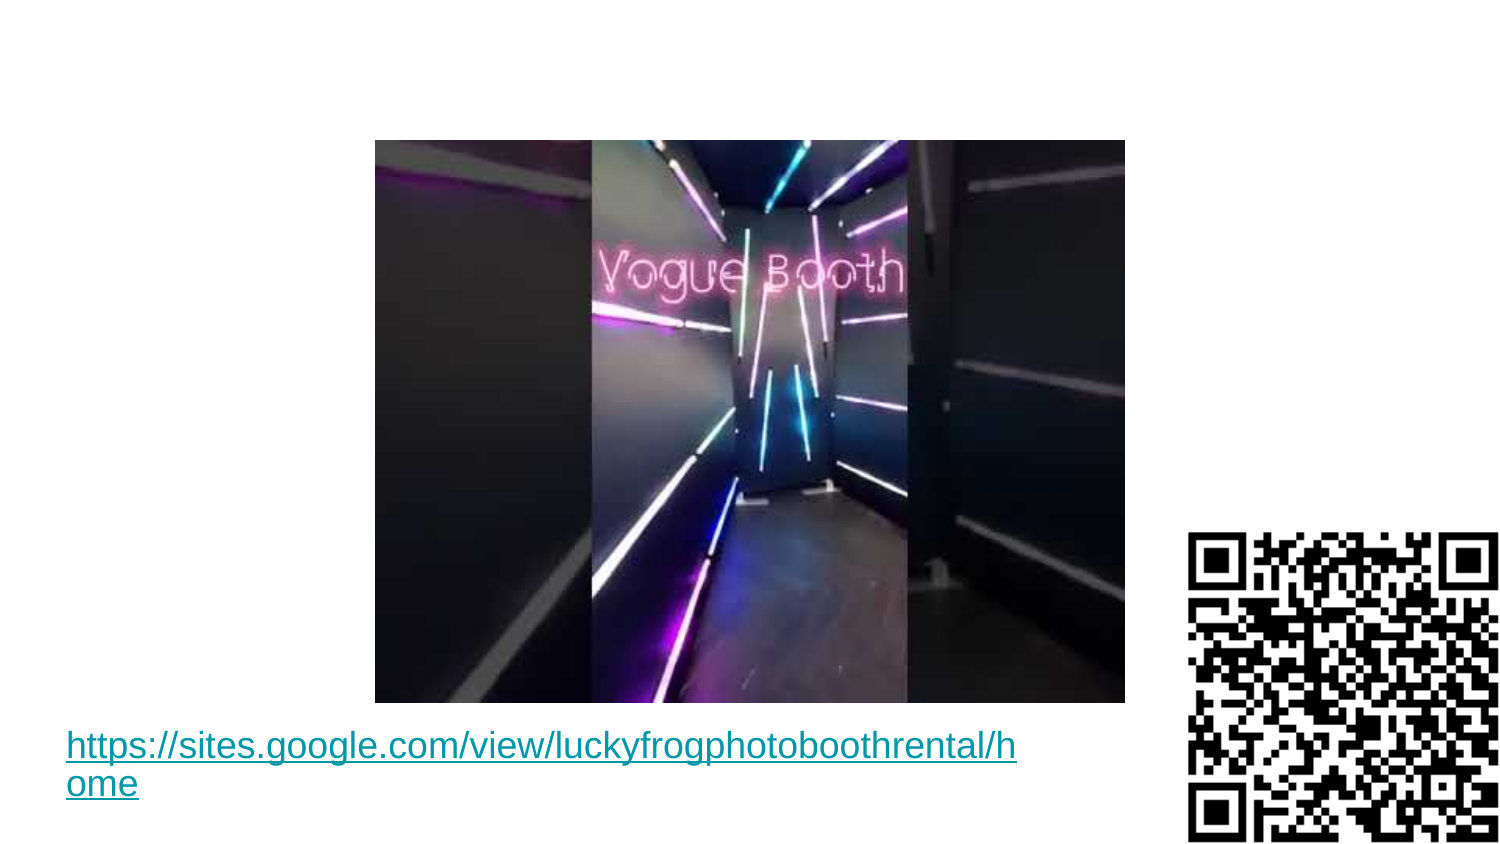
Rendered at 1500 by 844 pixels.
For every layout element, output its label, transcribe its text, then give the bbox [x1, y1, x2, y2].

picture [375, 140, 1125, 704]
picture [1187, 531, 1500, 844]
list https://sites.google.com/view/luckyfrogphotoboothrental/home [51, 694, 1036, 794]
